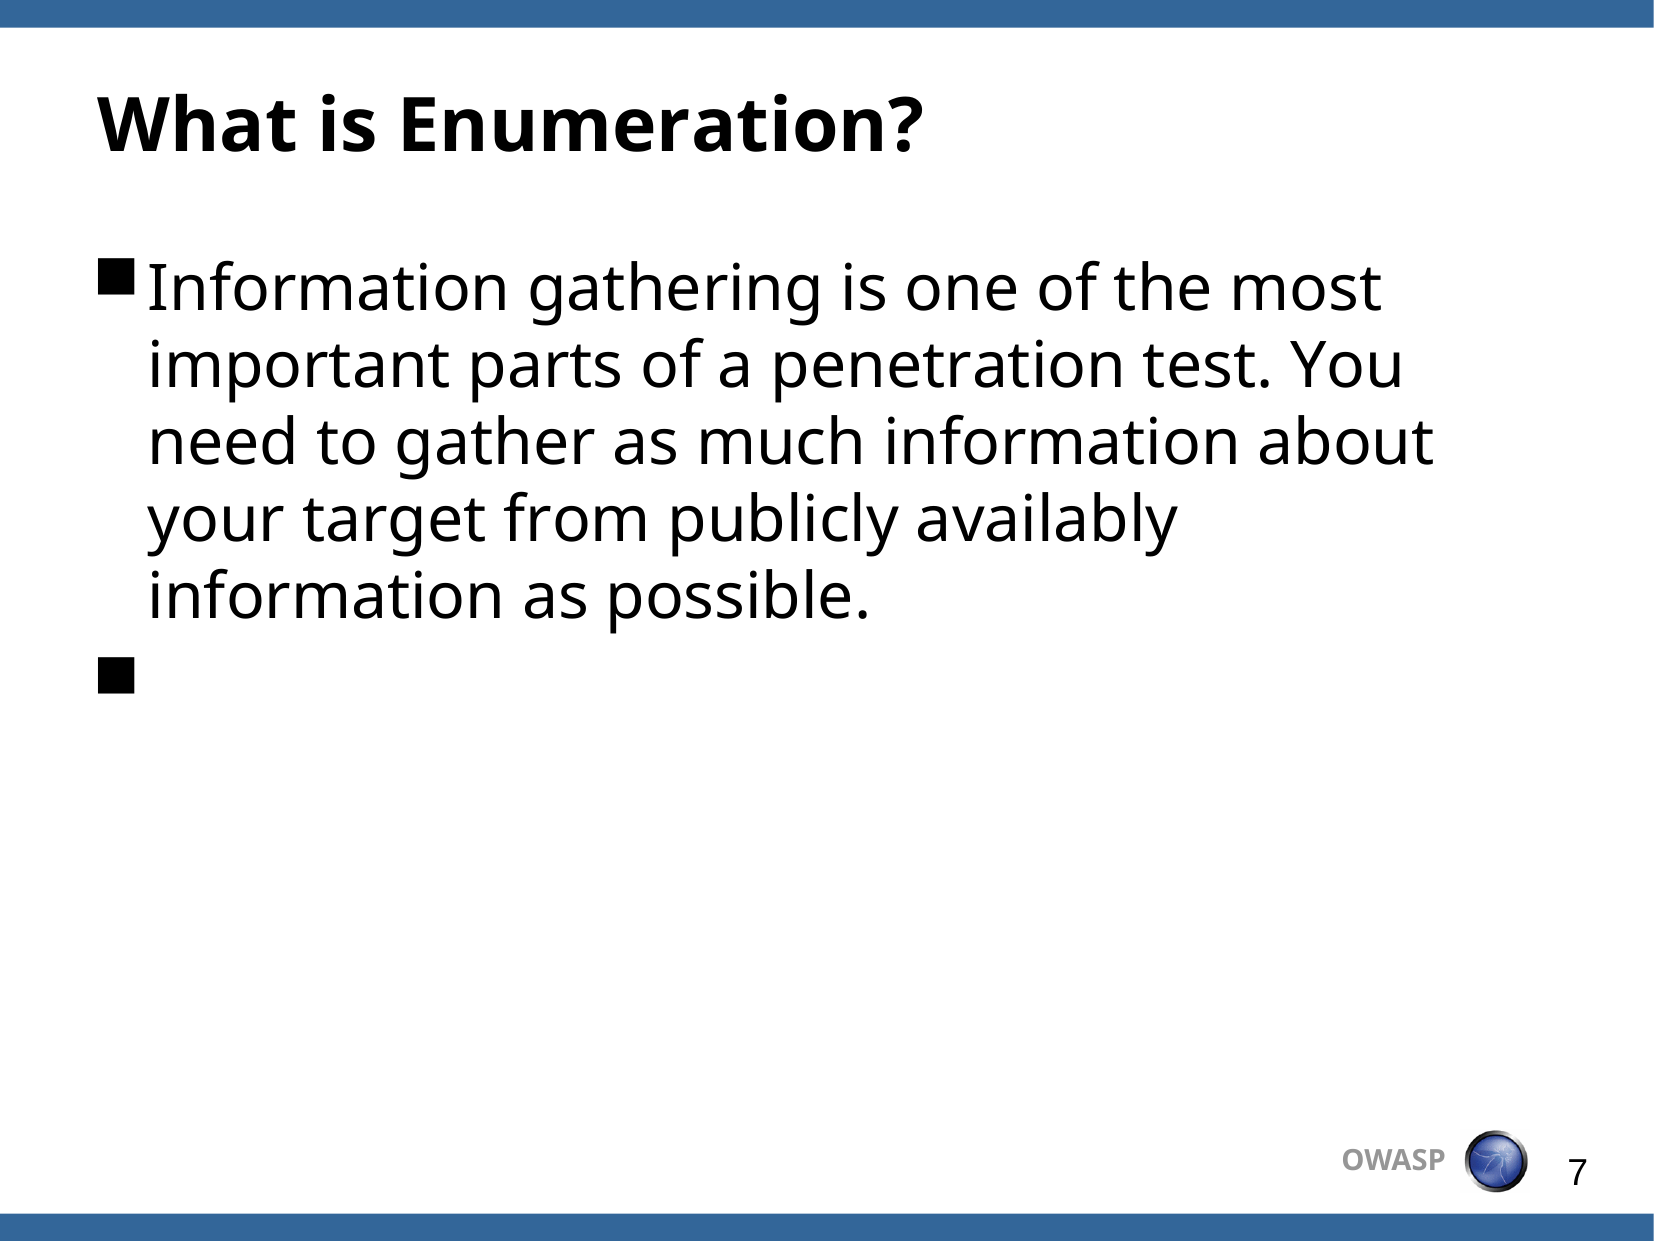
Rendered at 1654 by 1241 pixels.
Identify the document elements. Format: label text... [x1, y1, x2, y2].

list Information gathering is one of the most important parts of a penetration test. You need to gather as much information about your target from publicly availably information as possible. [76, 238, 1565, 1113]
picture [1460, 1129, 1530, 1193]
title What is Enumeration? [82, 49, 1571, 193]
